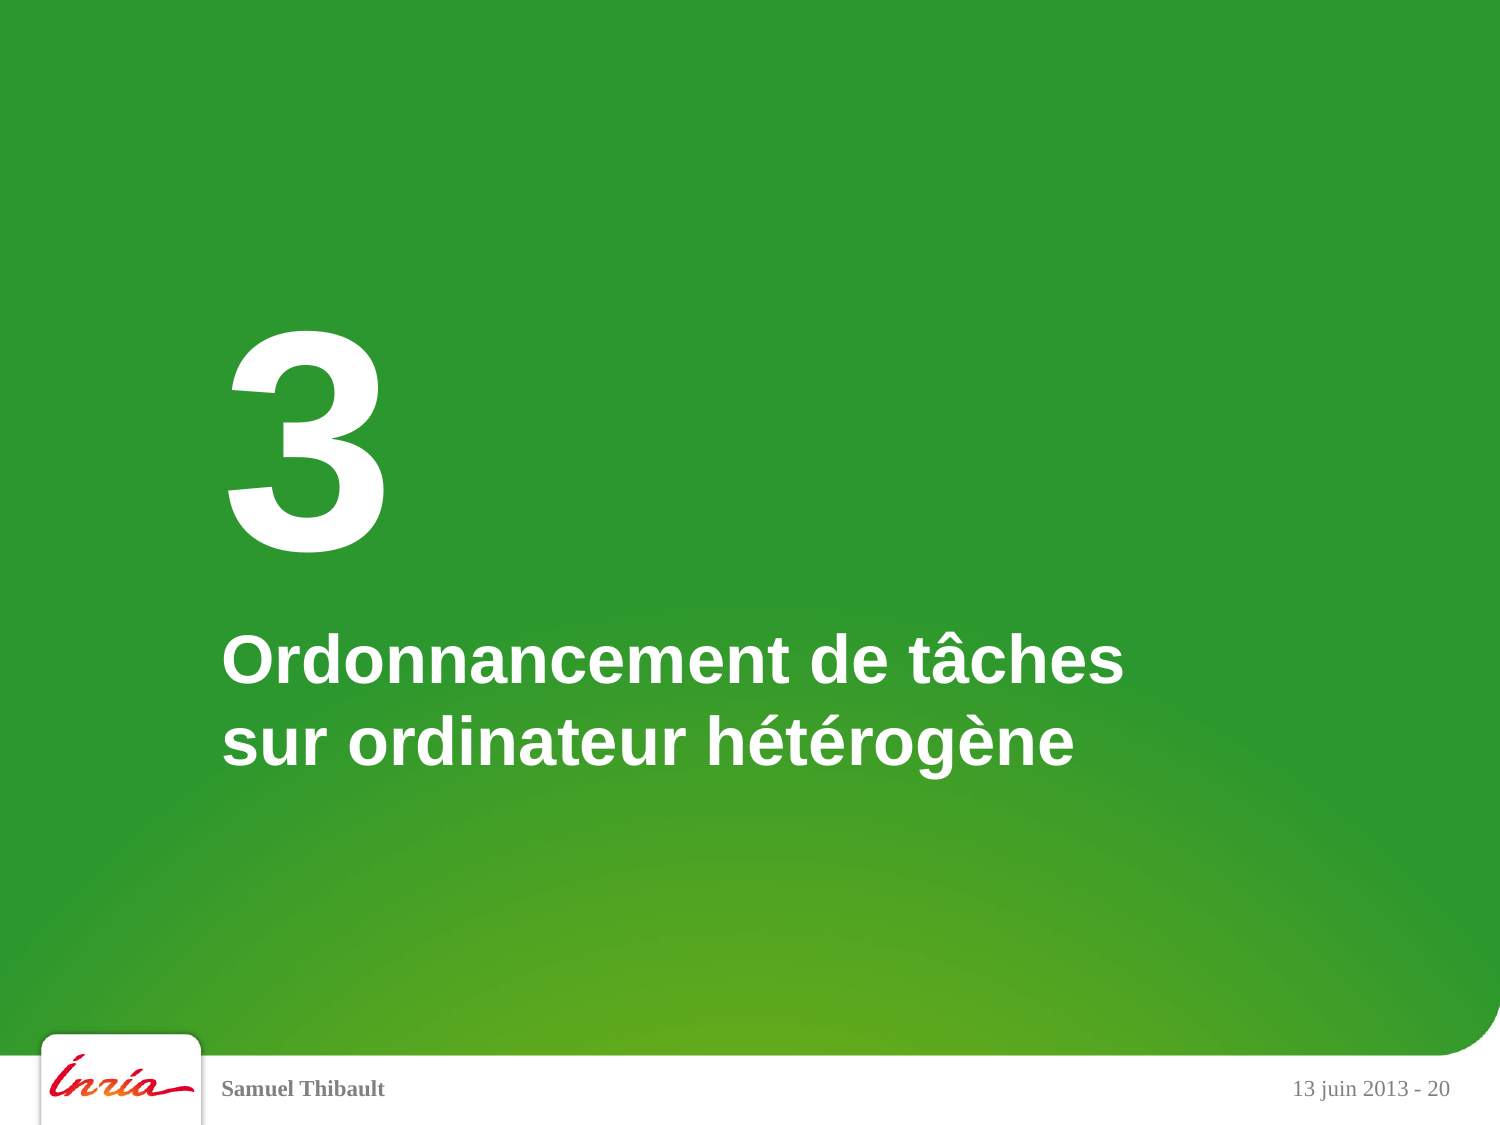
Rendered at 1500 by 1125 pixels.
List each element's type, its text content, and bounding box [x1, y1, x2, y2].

text_box 3 [221, 264, 751, 621]
picture [0, 0, 1500, 1125]
title Ordonnancement de tâches sur ordinateur hétérogène [221, 614, 1450, 780]
